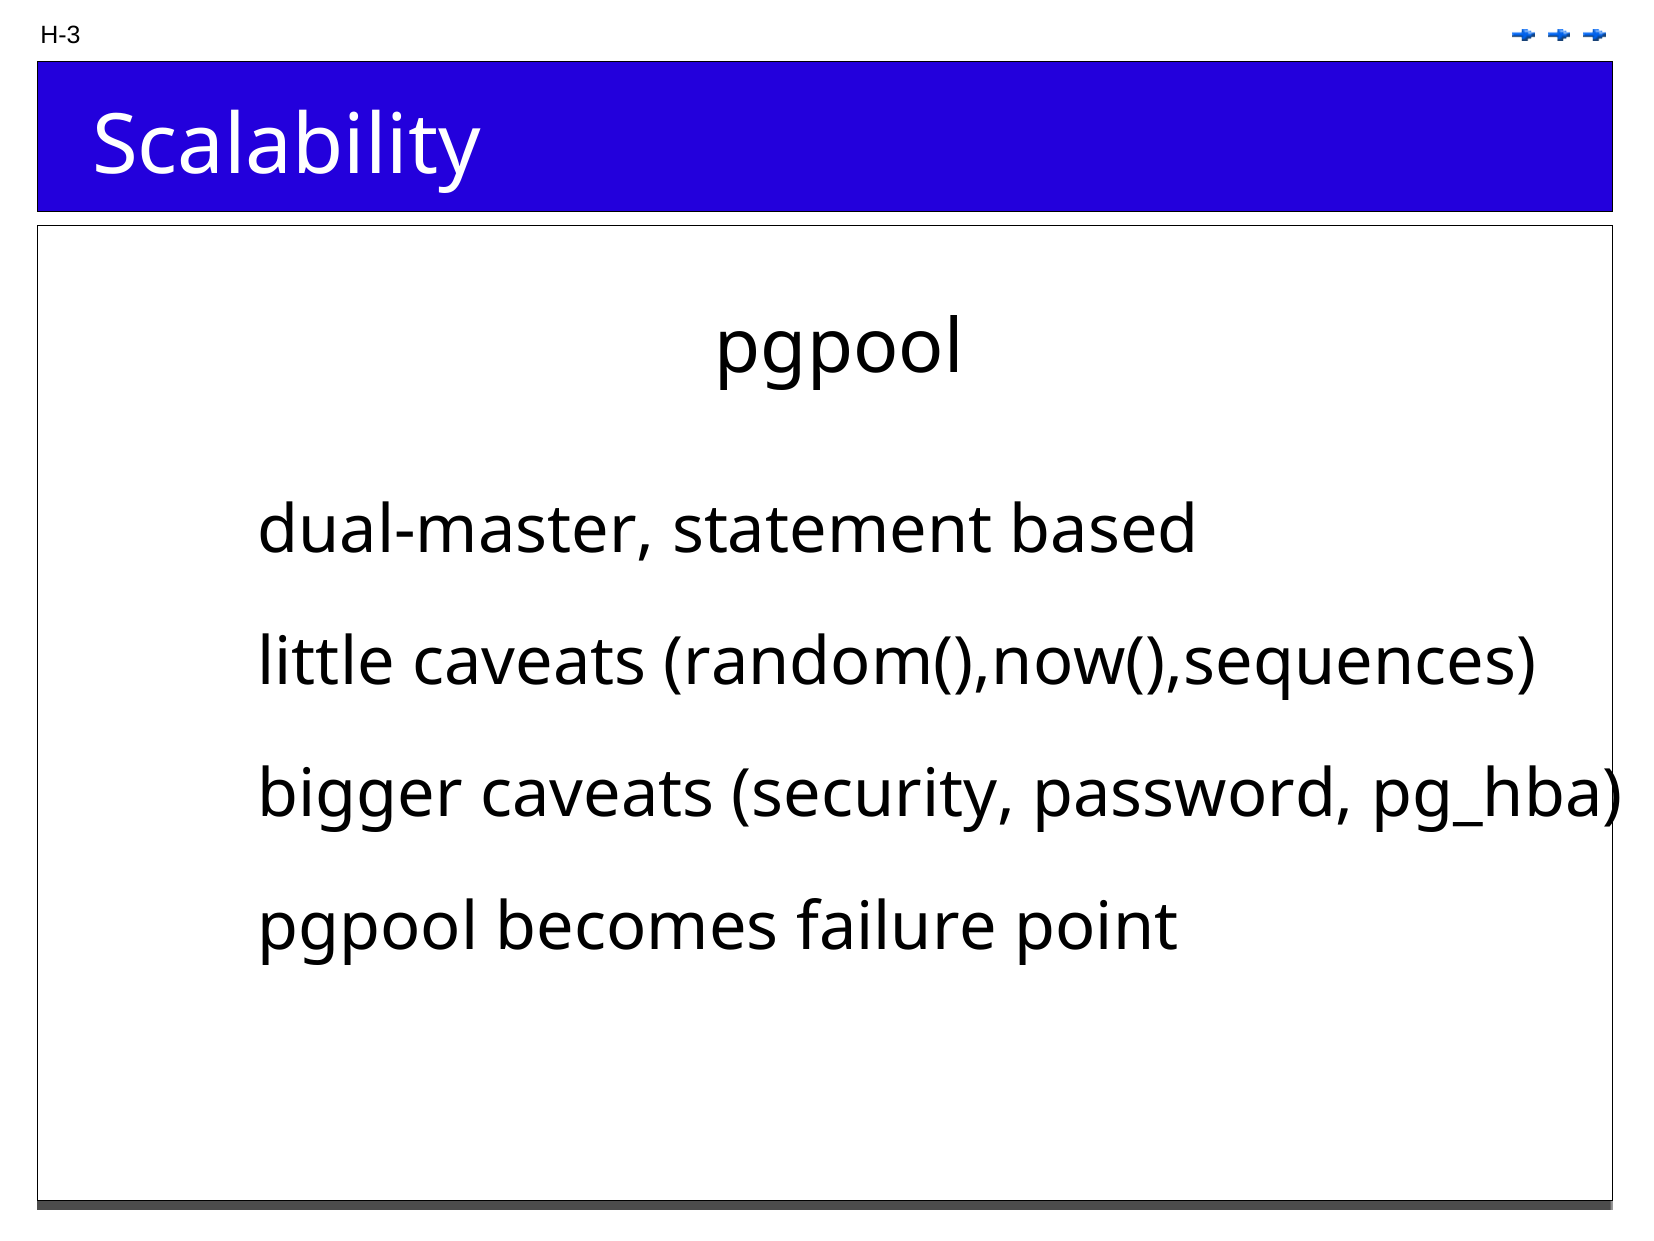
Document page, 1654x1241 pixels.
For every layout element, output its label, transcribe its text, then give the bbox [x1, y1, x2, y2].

picture [1512, 29, 1535, 41]
text_box dual-master, statement based little caveats (random(),now(),sequences) bigger caveats (security, password, pg_hba) pgpool becomes failure point [225, 474, 1575, 935]
text_box H-3 [25, 13, 113, 70]
picture [1548, 29, 1570, 41]
text_box pgpool [699, 284, 954, 390]
text_box [37, 61, 1613, 212]
text_box Scalability [77, 77, 483, 193]
text_box [37, 225, 1613, 1201]
picture [1583, 29, 1606, 41]
